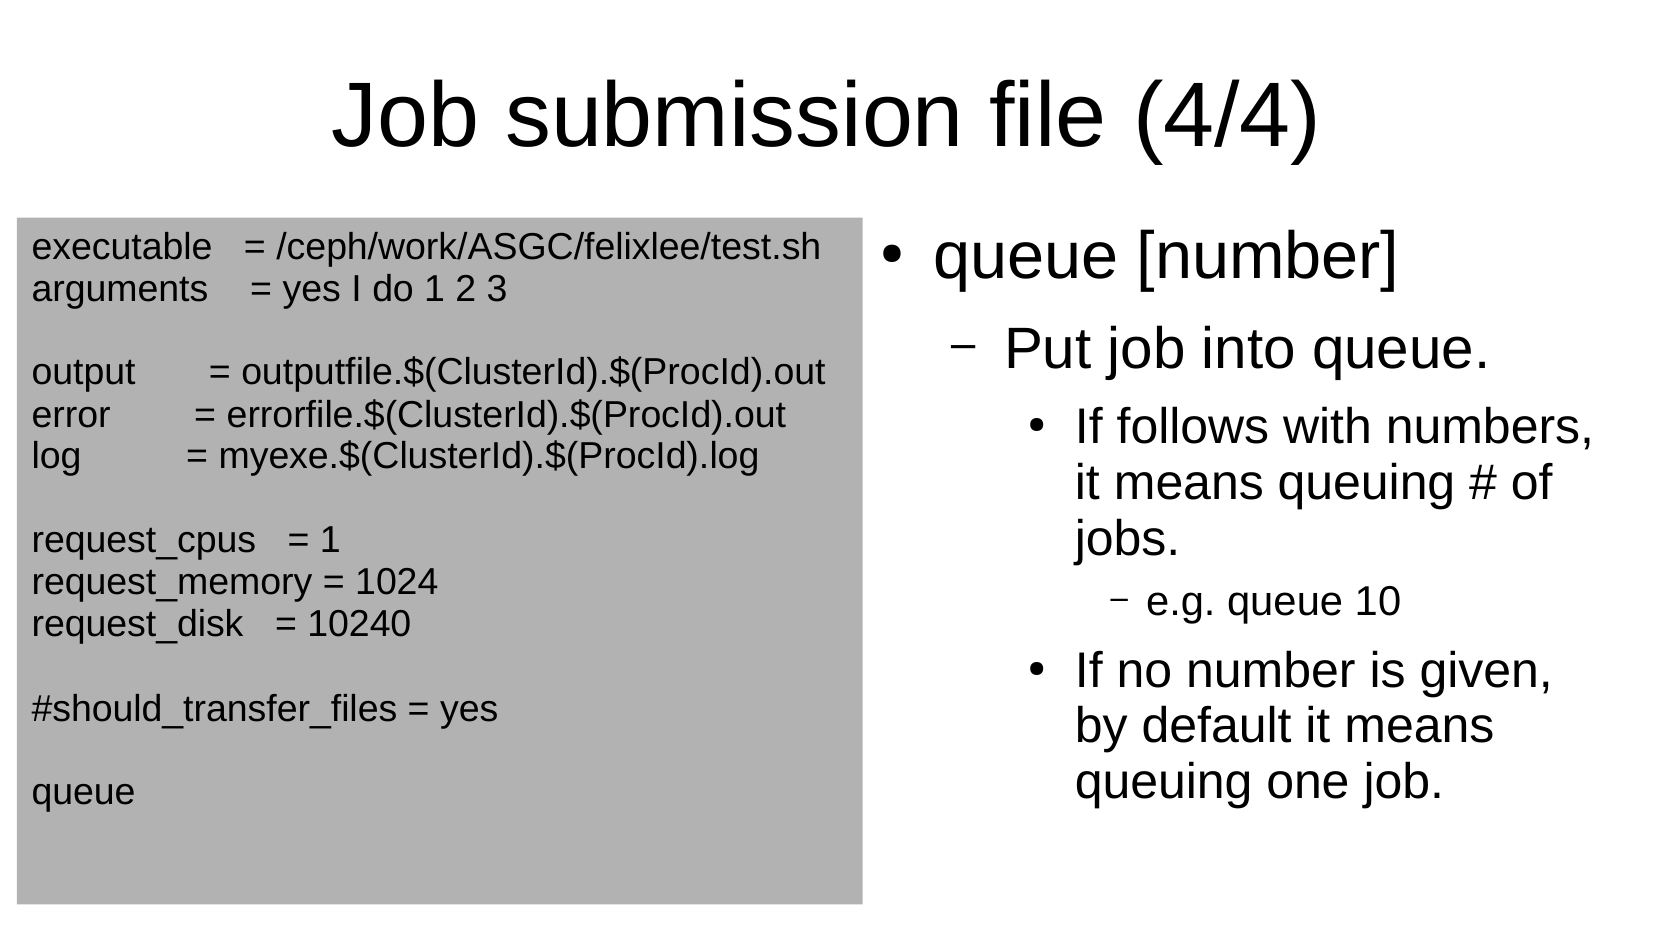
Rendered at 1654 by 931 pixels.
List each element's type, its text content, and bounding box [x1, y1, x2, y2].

text_box executable = /ceph/work/ASGC/felixlee/test.sh arguments = yes I do 1 2 3 output = outputfile.$(ClusterId).$(ProcId).out error = errorfile.$(ClusterId).$(ProcId).out log = myexe.$(ClusterId).$(ProcId).log request_cpus = 1 request_memory = 1024 request_disk = 10240 #should_transfer_files = yes queue [16, 217, 863, 905]
title Job submission file (4/4) [82, 37, 1571, 193]
list queue [number] Put job into queue. If follows with numbers, it means queuing # of jobs. e.g. queue 10 If no number is given, by default it means queuing one job. [863, 217, 1613, 901]
